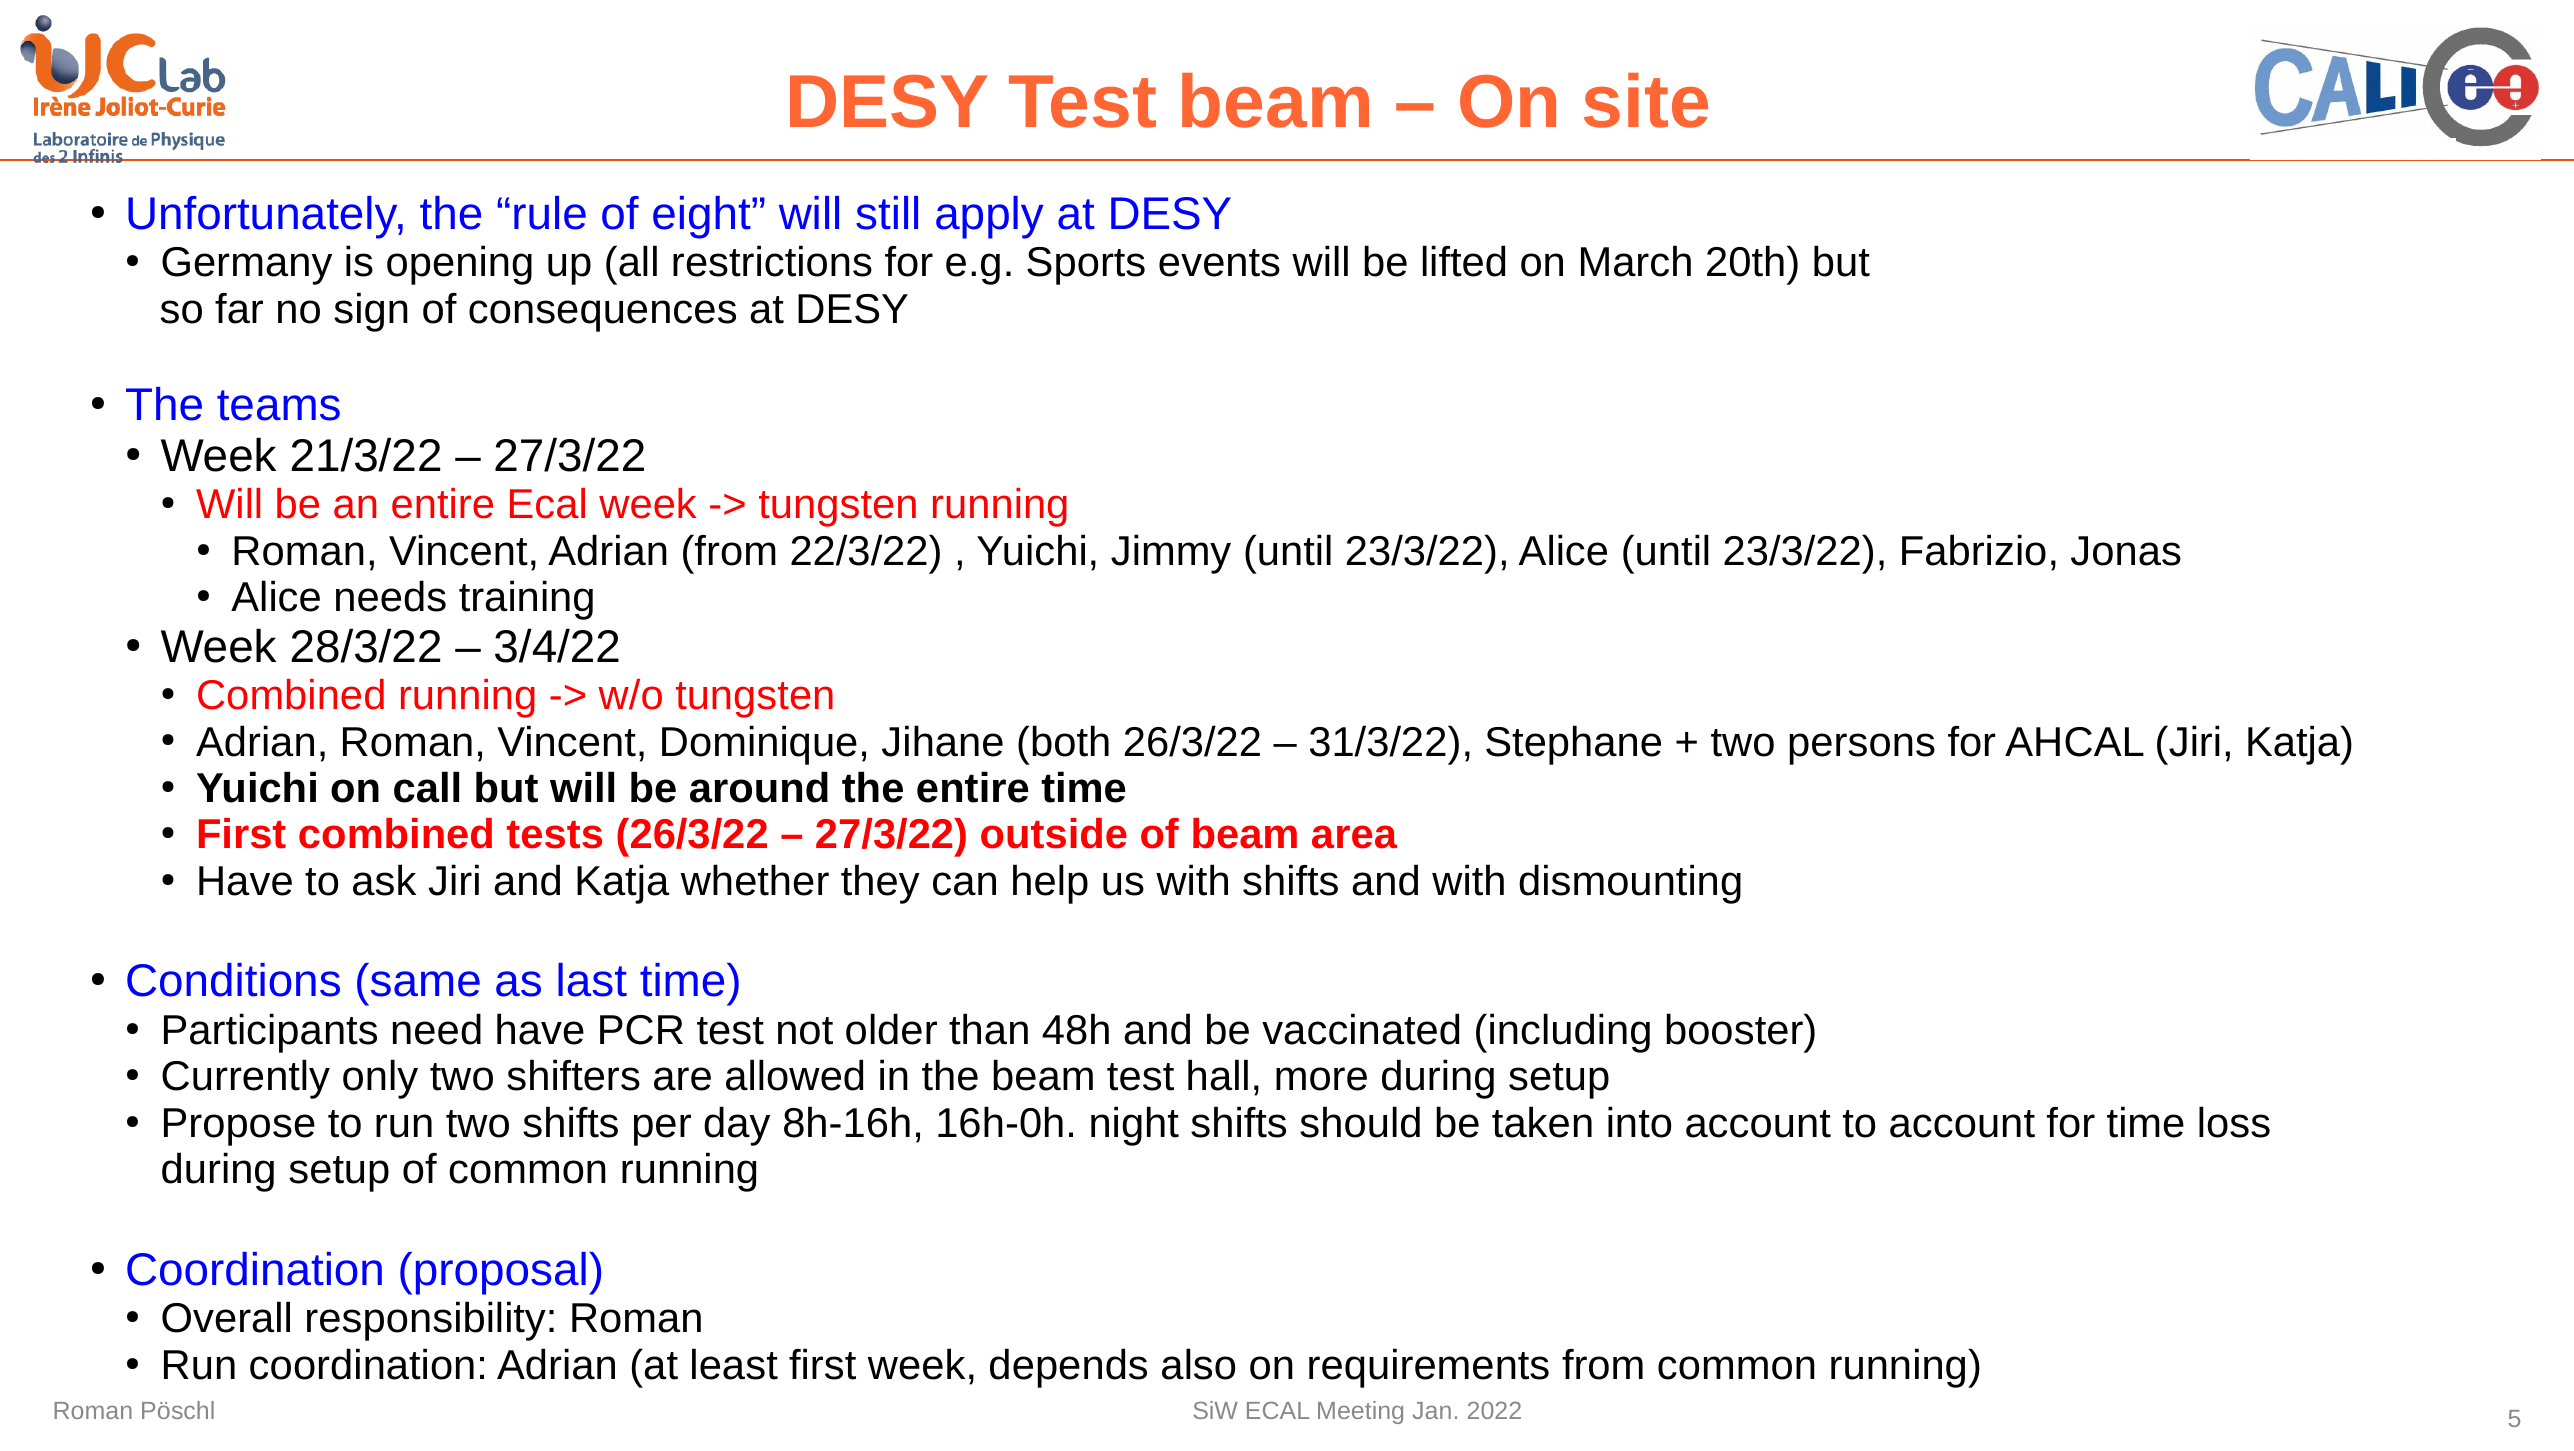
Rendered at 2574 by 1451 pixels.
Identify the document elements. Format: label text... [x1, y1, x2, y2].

picture [2250, 22, 2541, 160]
text_box Unfortunately, the “rule of eight” will still apply at DESY Germany is opening up (all restrictions for e.g. Sports events will be lifted on March 20th) but so far no sign of consequences at DESY The teams Week 21/3/22 – 27/3/22 Will be an entire Ecal week -> tungsten running Roman, Vincent, Adrian (from 22/3/22) , Yuichi, Jimmy (until 23/3/22), Alice (until 23/3/22), Fabrizio, Jonas Alice needs training Week 28/3/22 – 3/4/22 Combined running -> w/o tungsten Adrian, Roman, Vincent, Dominique, Jihane (both 26/3/22 – 31/3/22), Stephane + two persons for AHCAL (Jiri, Katja) Yuichi on call but will be around the entire time First combined tests (26/3/22 – 27/3/22) outside of beam area Have to ask Jiri and Katja whether they can help us with shifts and with dismounting Conditions (same as last time) Participants need have PCR test not older than 48h and be vaccinated (including booster) Currently only two shifters are allowed in the beam test hall, more during setup Propose to run two shifts per day 8h-16h, 16h-0h. night shifts should be taken into account to account for time loss during setup of common running Coordination (proposal) Overall responsibility: Roman Run coordination: Adrian (at least first week, depends also on requirements from common running) [75, 180, 2497, 1451]
title DESY Test beam – On site [90, 53, 2407, 151]
picture [4, 0, 241, 178]
